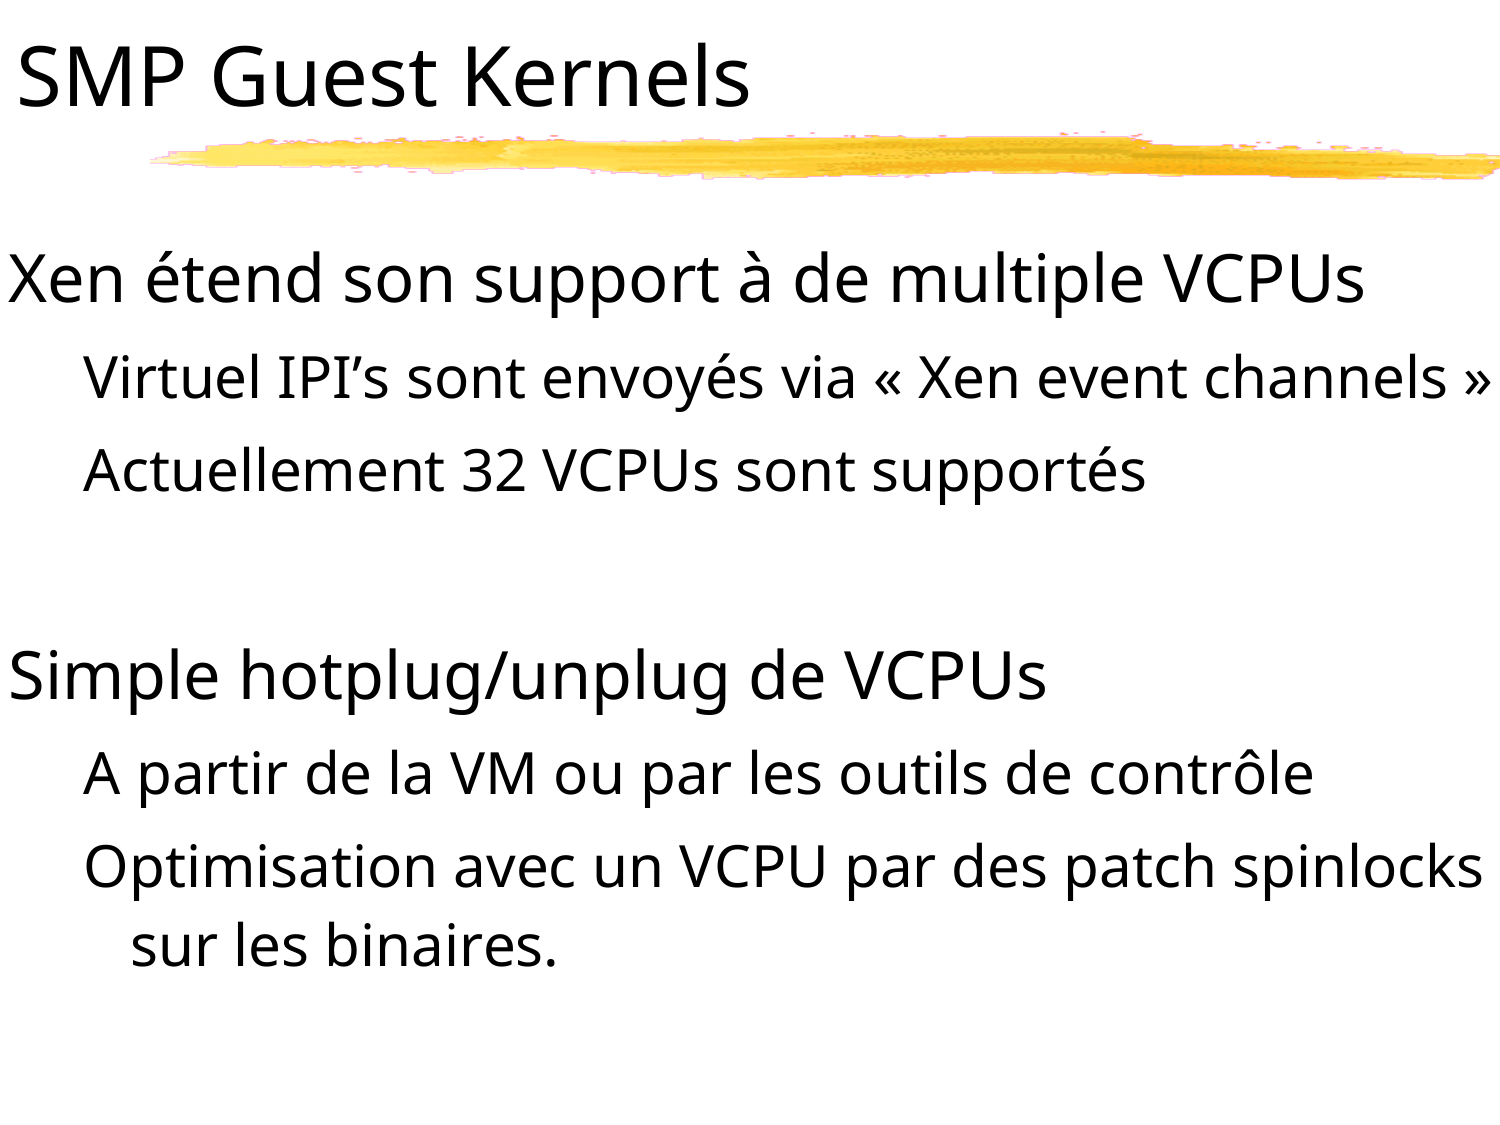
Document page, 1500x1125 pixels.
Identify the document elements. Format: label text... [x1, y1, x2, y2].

picture [150, 126, 1500, 190]
title SMP Guest Kernels [1, 1, 1277, 134]
list Xen étend son support à de multiple VCPUs Virtuel IPI’s sont envoyés via « Xen event channels » Actuellement 32 VCPUs sont supportés Simple hotplug/unplug de VCPUs A partir de la VM ou par les outils de contrôle Optimisation avec un VCPU par des patch spinlocks sur les binaires. [0, 223, 1500, 917]
